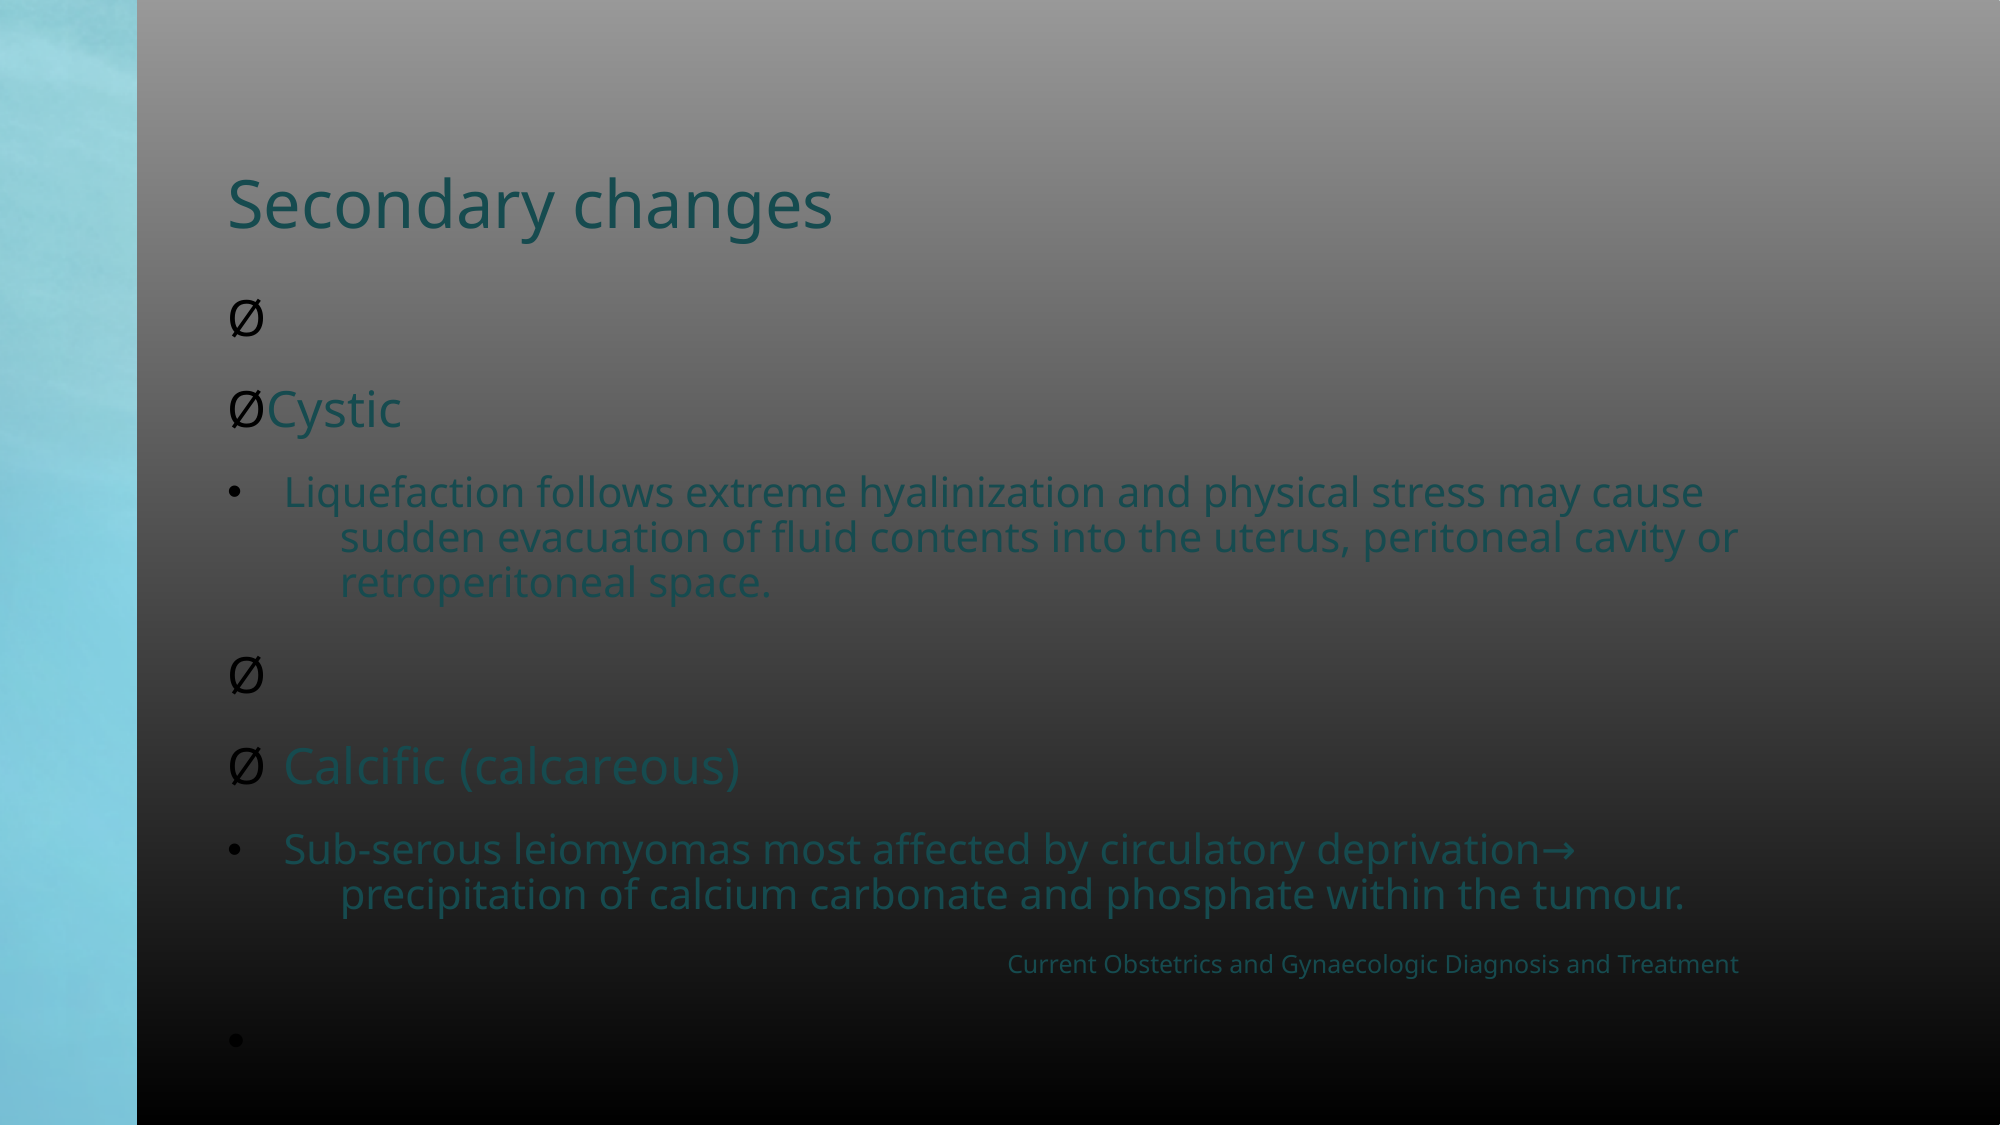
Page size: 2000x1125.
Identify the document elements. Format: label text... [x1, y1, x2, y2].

list Cystic Liquefaction follows extreme hyalinization and physical stress may cause sudden evacuation of fluid contents into the uterus, peritoneal cavity or retroperitoneal space. Calcific (calcareous) Sub-serous leiomyomas most affected by circulatory deprivation→ precipitation of calcium carbonate and phosphate within the tumour. Current Obstetrics and Gynaecologic Diagnosis and Treatment [212, 275, 1788, 1013]
title Secondary changes [212, 62, 1788, 250]
